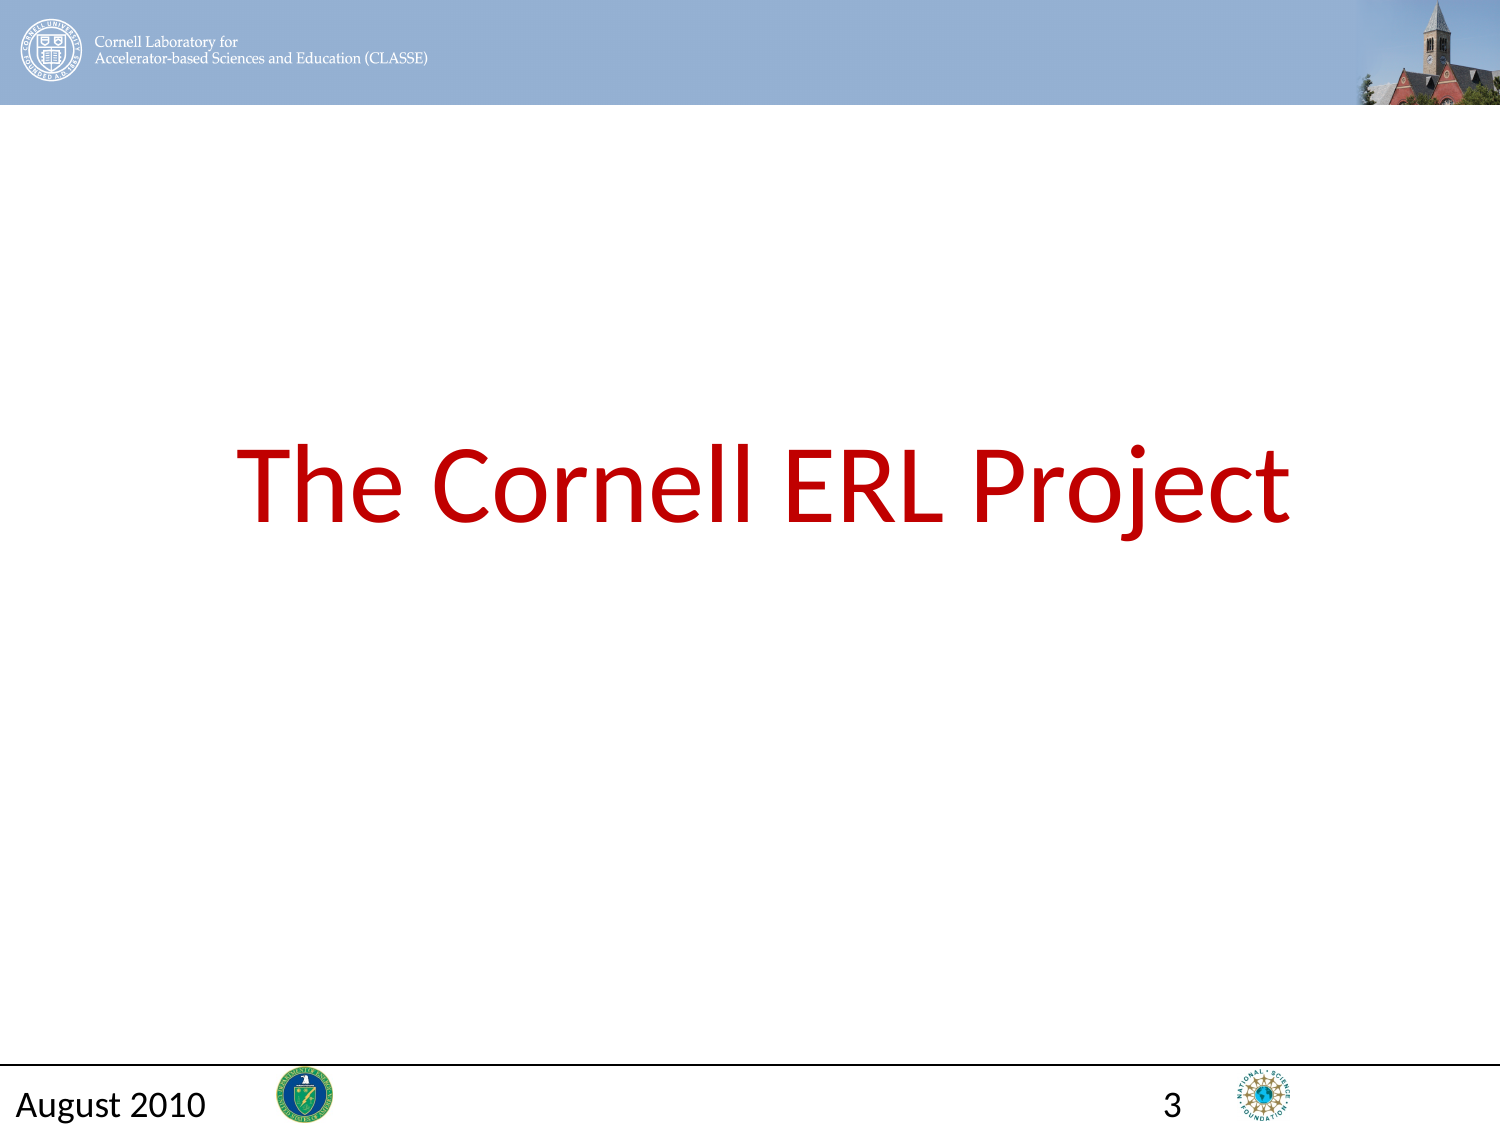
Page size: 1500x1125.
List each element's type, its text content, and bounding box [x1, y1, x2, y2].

text_box The Cornell ERL Project [88, 394, 1442, 553]
picture [0, 0, 1500, 105]
slide_number <number> [1147, 1065, 1498, 1125]
slide_number August 2010 [0, 1065, 351, 1125]
